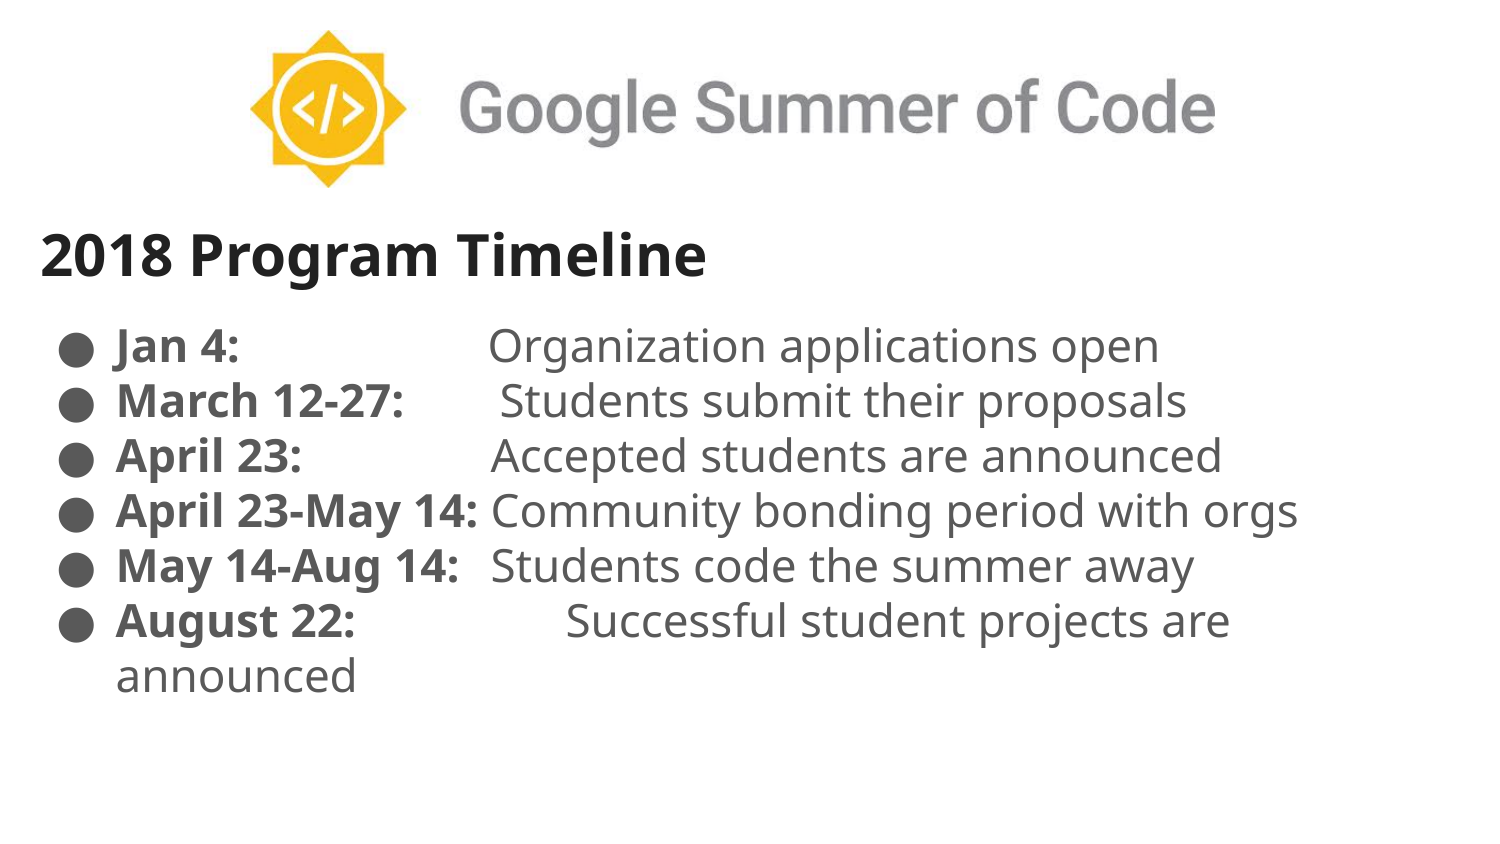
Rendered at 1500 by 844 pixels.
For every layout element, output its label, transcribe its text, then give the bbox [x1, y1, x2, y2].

list 2018 Program Timeline Jan 4: Organization applications open March 12-27: Students submit their proposals April 23: Accepted students are announced April 23-May 14: Community bonding period with orgs May 14-Aug 14: Students code the summer away August 22: Successful student projects are announced [25, 202, 1467, 819]
picture [250, 30, 1232, 188]
